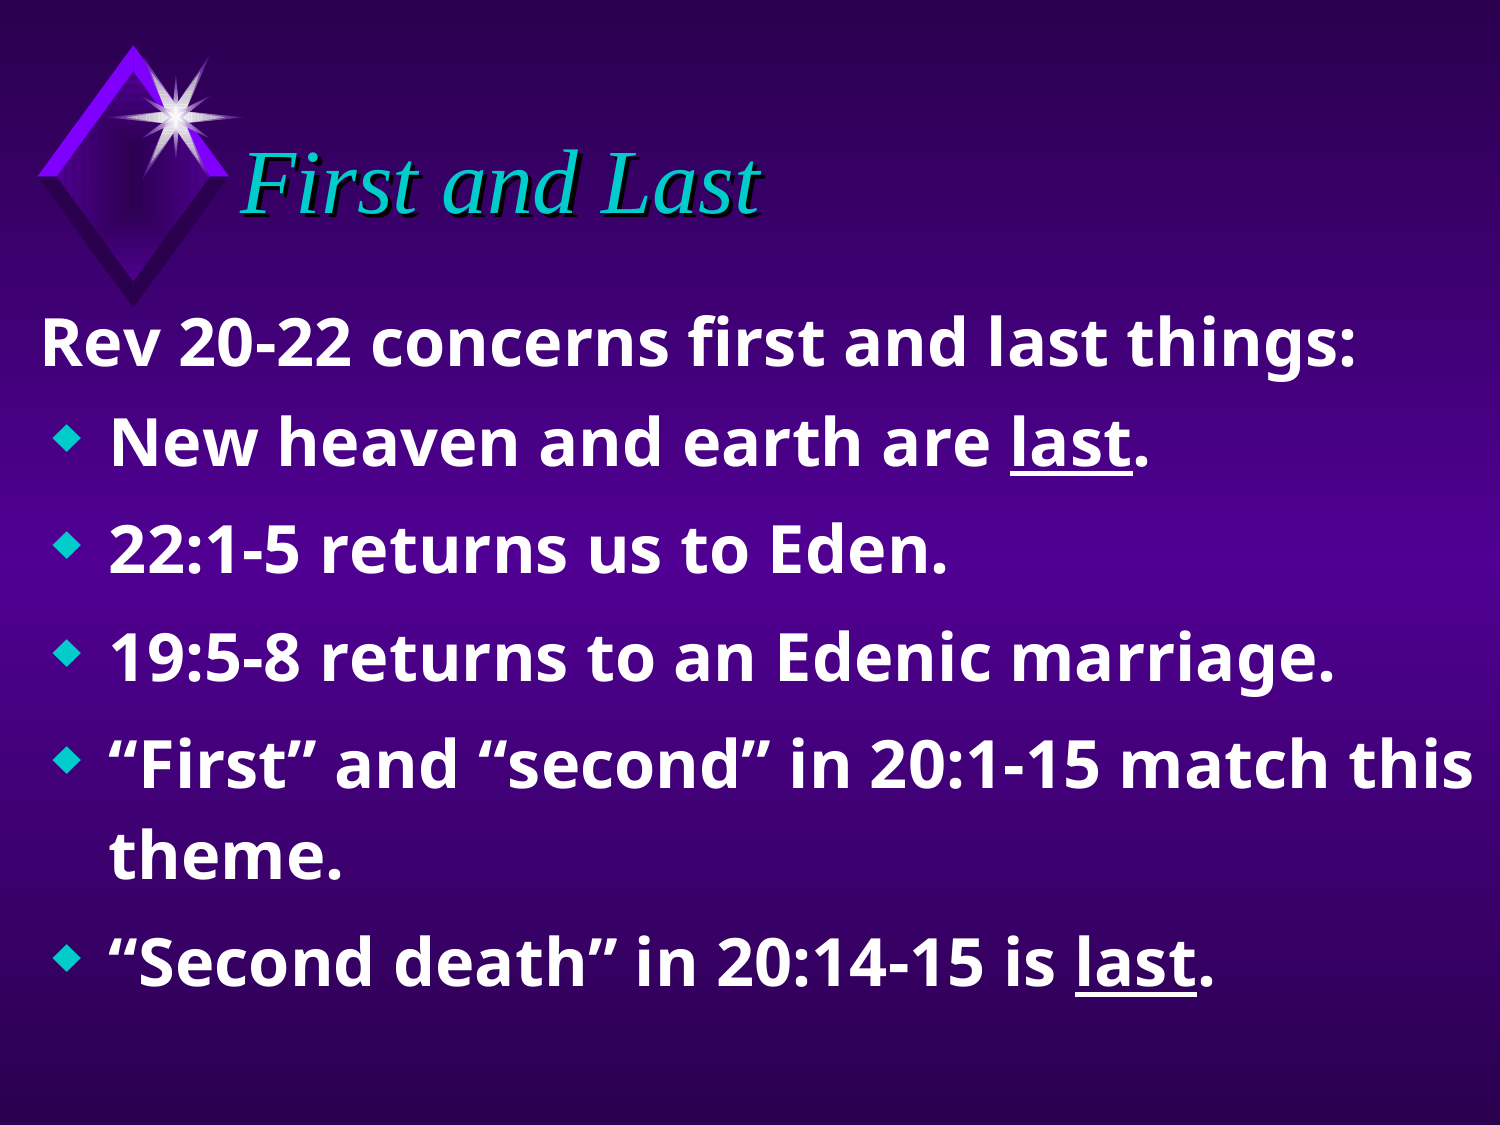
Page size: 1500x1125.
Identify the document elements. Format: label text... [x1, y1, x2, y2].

title First and Last [224, 78, 1388, 287]
list New heaven and earth are last. 22:1-5 returns us to Eden. 19:5-8 returns to an Edenic marriage. “First” and “second” in 20:1-15 match this theme. “Second death” in 20:14-15 is last. [37, 394, 1500, 1063]
text_box Rev 20-22 concerns first and last things: [24, 287, 1500, 394]
